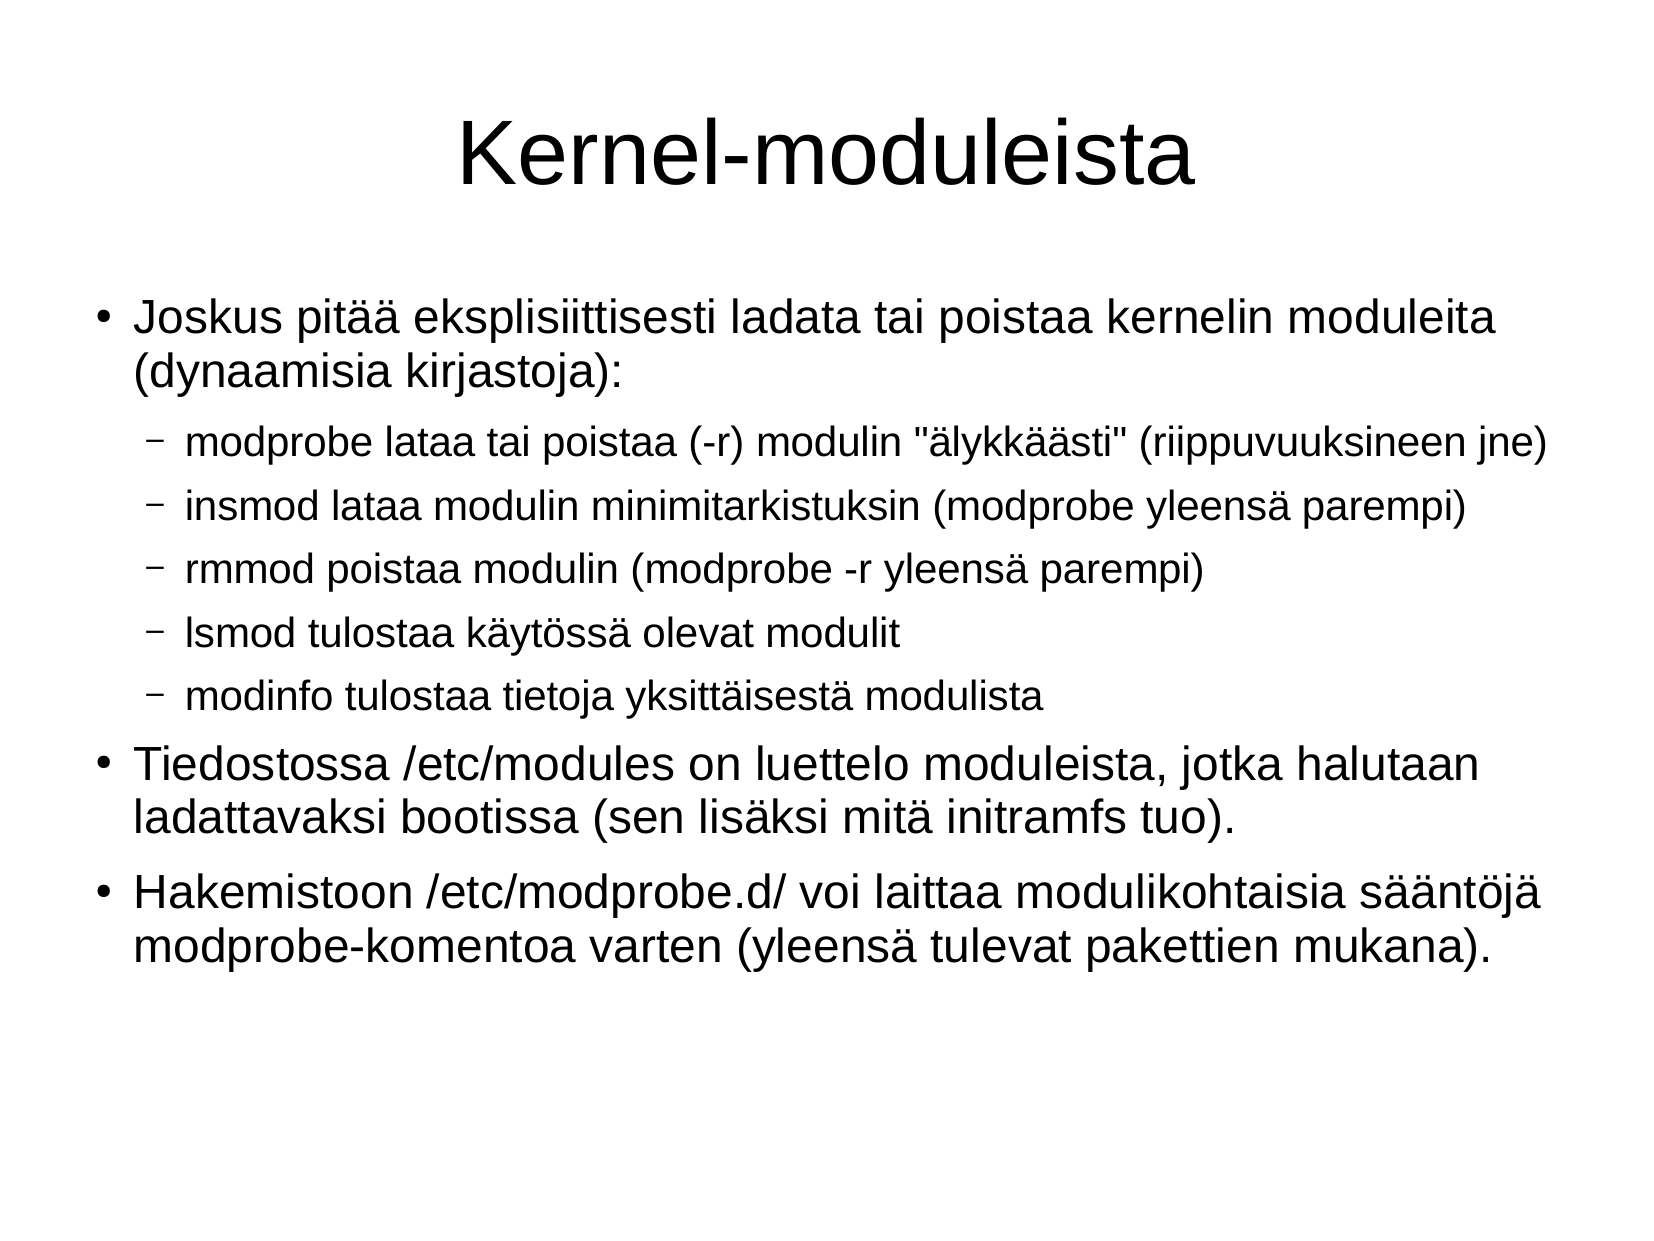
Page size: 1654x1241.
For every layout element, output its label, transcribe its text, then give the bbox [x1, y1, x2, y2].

list Joskus pitää eksplisiittisesti ladata tai poistaa kernelin moduleita (dynaamisia kirjastoja): modprobe lataa tai poistaa (-r) modulin "älykkäästi" (riippuvuuksineen jne) insmod lataa modulin minimitarkistuksin (modprobe yleensä parempi) rmmod poistaa modulin (modprobe -r yleensä parempi) lsmod tulostaa käytössä olevat modulit modinfo tulostaa tietoja yksittäisestä modulista Tiedostossa /etc/modules on luettelo moduleista, jotka halutaan ladattavaksi bootissa (sen lisäksi mitä initramfs tuo). Hakemistoon /etc/modprobe.d/ voi laittaa modulikohtaisia sääntöjä modprobe-komentoa varten (yleensä tulevat pakettien mukana). [82, 290, 1571, 1010]
title Kernel-moduleista [82, 49, 1571, 257]
